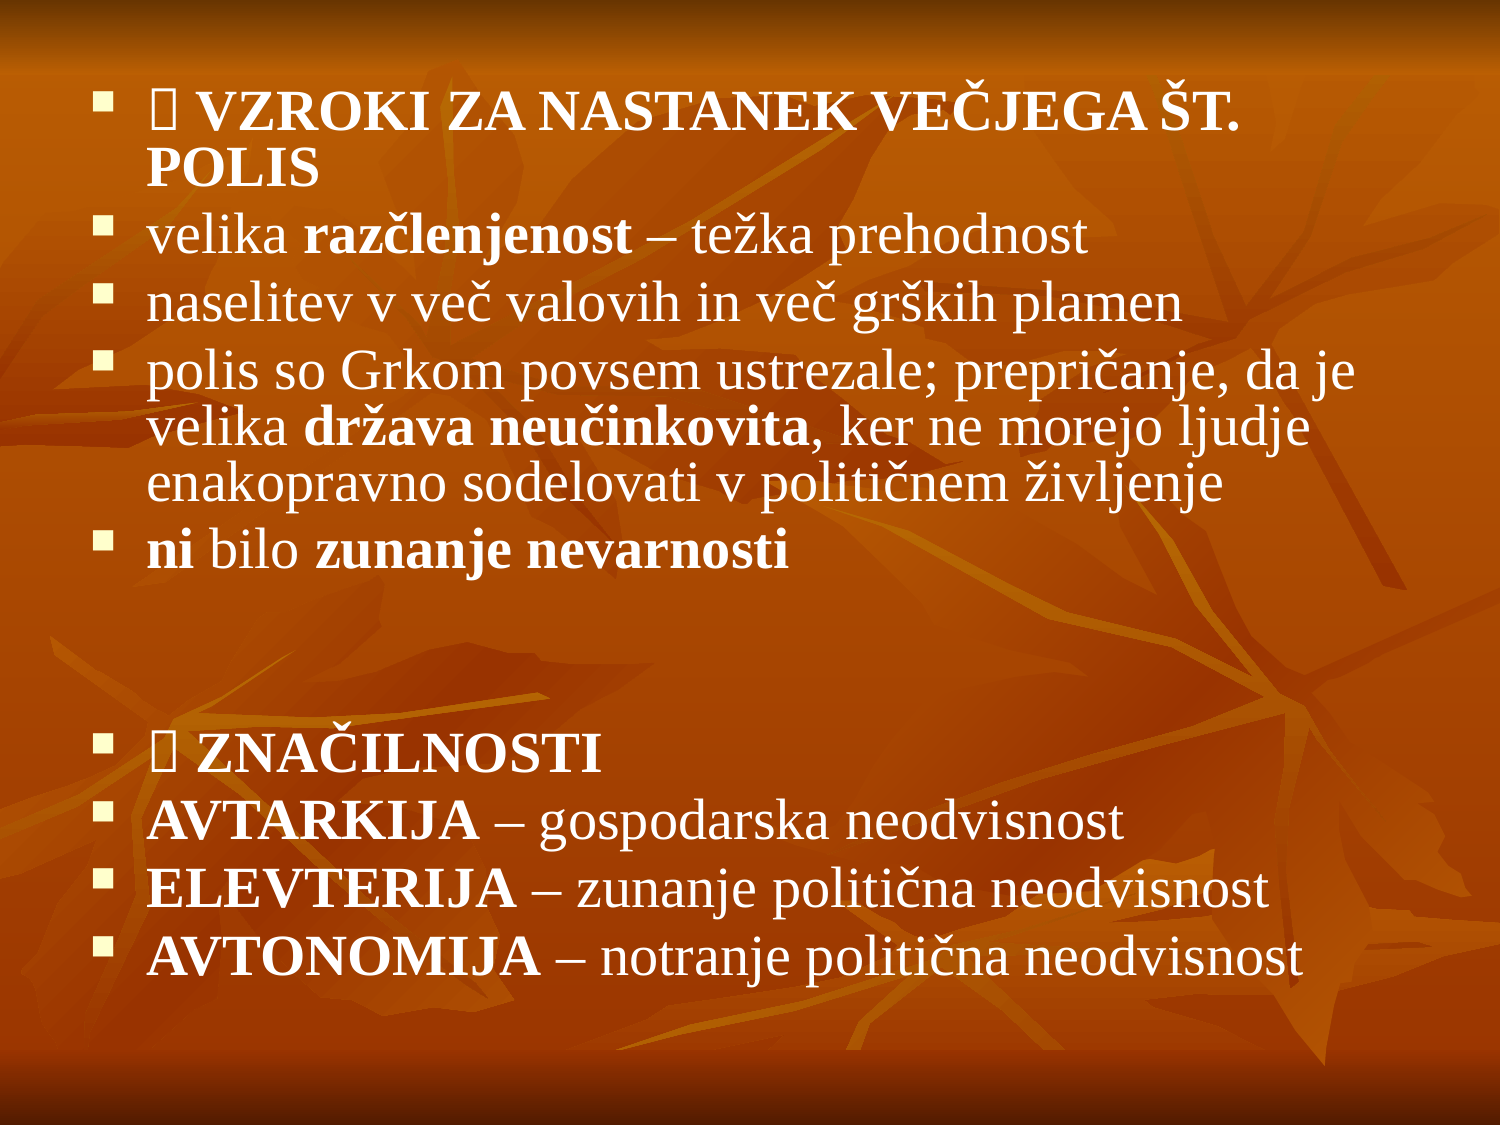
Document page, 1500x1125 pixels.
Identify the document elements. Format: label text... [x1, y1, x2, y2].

list  VZROKI ZA NASTANEK VEČJEGA ŠT. POLIS velika razčlenjenost – težka prehodnost naselitev v več valovih in več grških plamen polis so Grkom povsem ustrezale; prepričanje, da je velika država neučinkovita, ker ne morejo ljudje enakopravno sodelovati v političnem življenje ni bilo zunanje nevarnosti  ZNAČILNOSTI AVTARKIJA – gospodarska neodvisnost ELEVTERIJA – zunanje politična neodvisnost AVTONOMIJA – notranje politična neodvisnost [75, 78, 1425, 1071]
